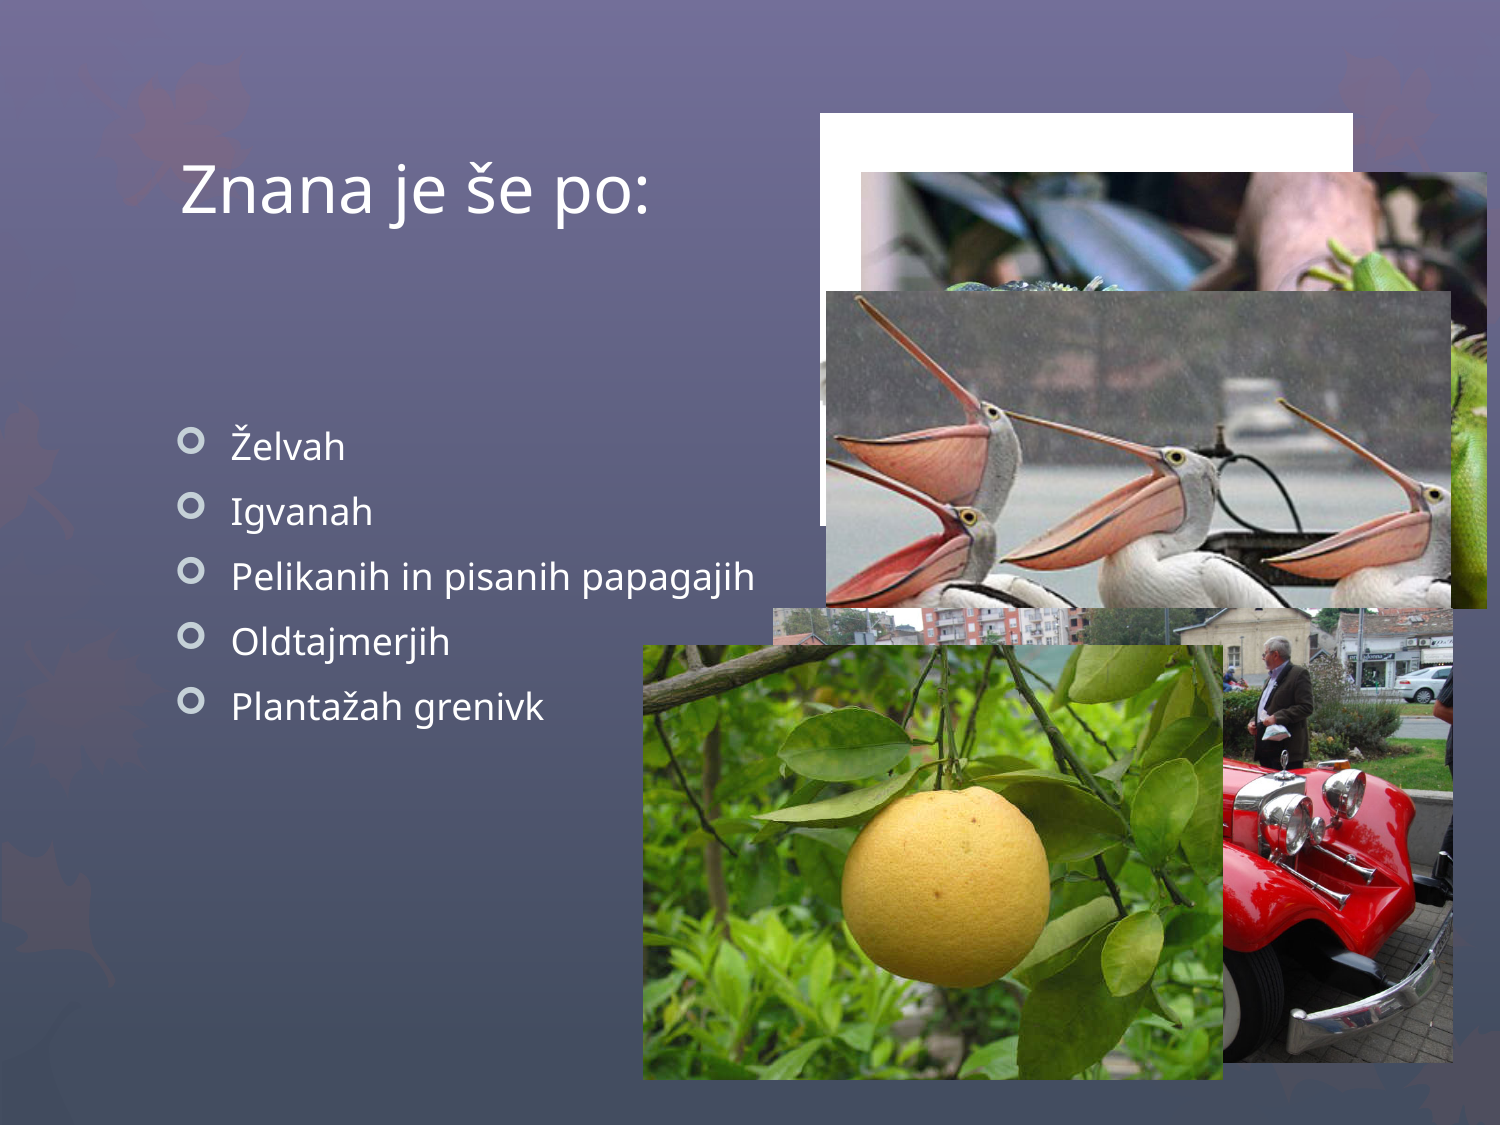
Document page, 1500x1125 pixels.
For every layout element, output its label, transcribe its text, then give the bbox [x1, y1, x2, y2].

picture [643, 113, 1487, 1080]
list Želvah Igvanah Pelikanih in pisanih papagajih Oldtajmerjih Plantažah grenivk [159, 243, 826, 909]
title Znana je še po: [165, 110, 1335, 243]
